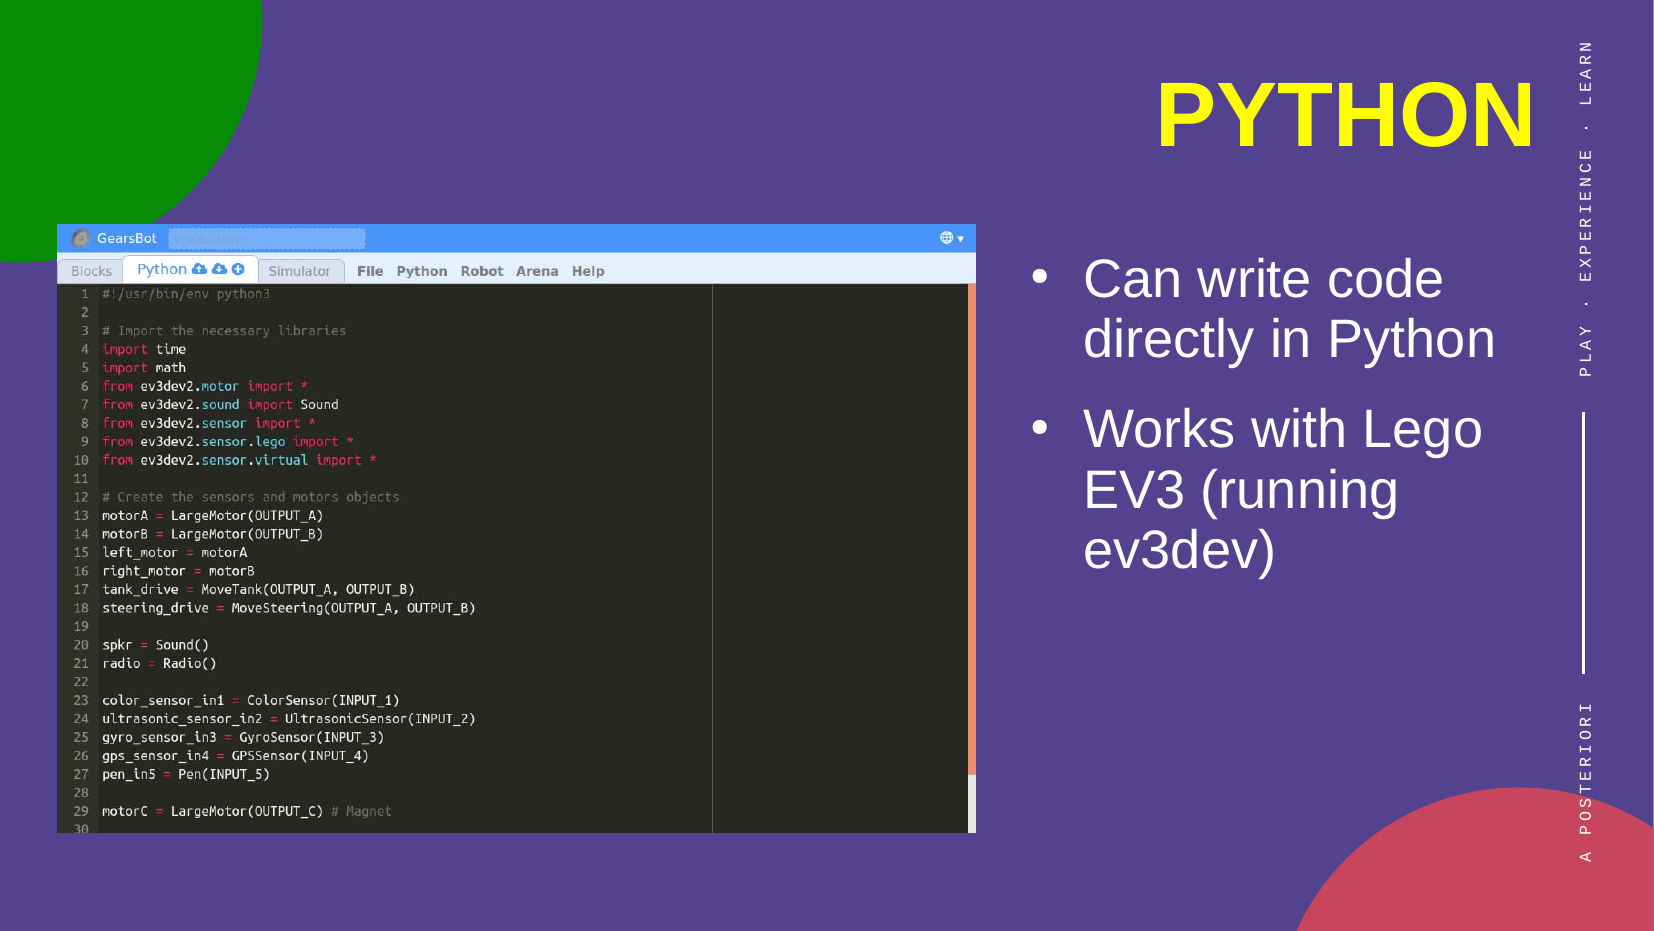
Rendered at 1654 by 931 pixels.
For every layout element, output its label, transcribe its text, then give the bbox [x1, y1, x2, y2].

list Can write code directly in Python Works with Lego EV3 (running ev3dev) [1012, 248, 1571, 788]
title PYTHON [262, 37, 1538, 193]
picture [57, 224, 976, 833]
